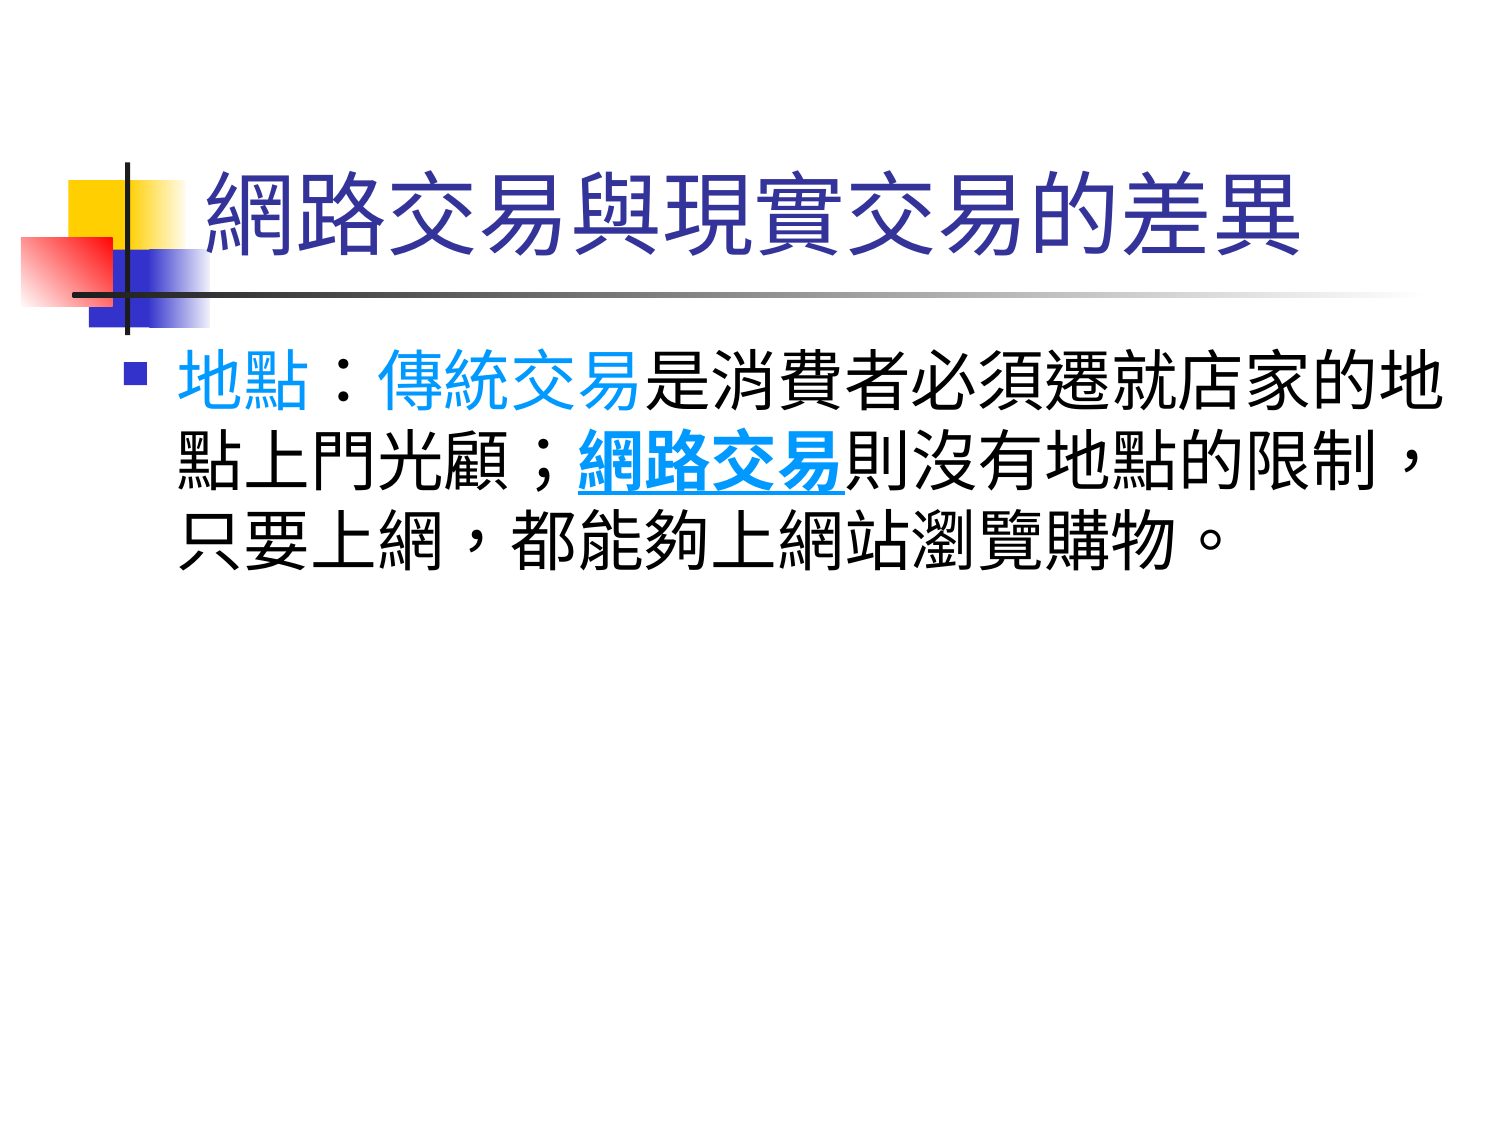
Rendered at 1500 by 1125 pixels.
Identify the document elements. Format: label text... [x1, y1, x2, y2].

title 網路交易與現實交易的差異 [188, 35, 1468, 276]
list 地點：傳統交易是消費者必須遷就店家的地點上門光顧；網路交易則沒有地點的限制，只要上網，都能夠上網站瀏覽購物。 [105, 330, 1488, 1050]
